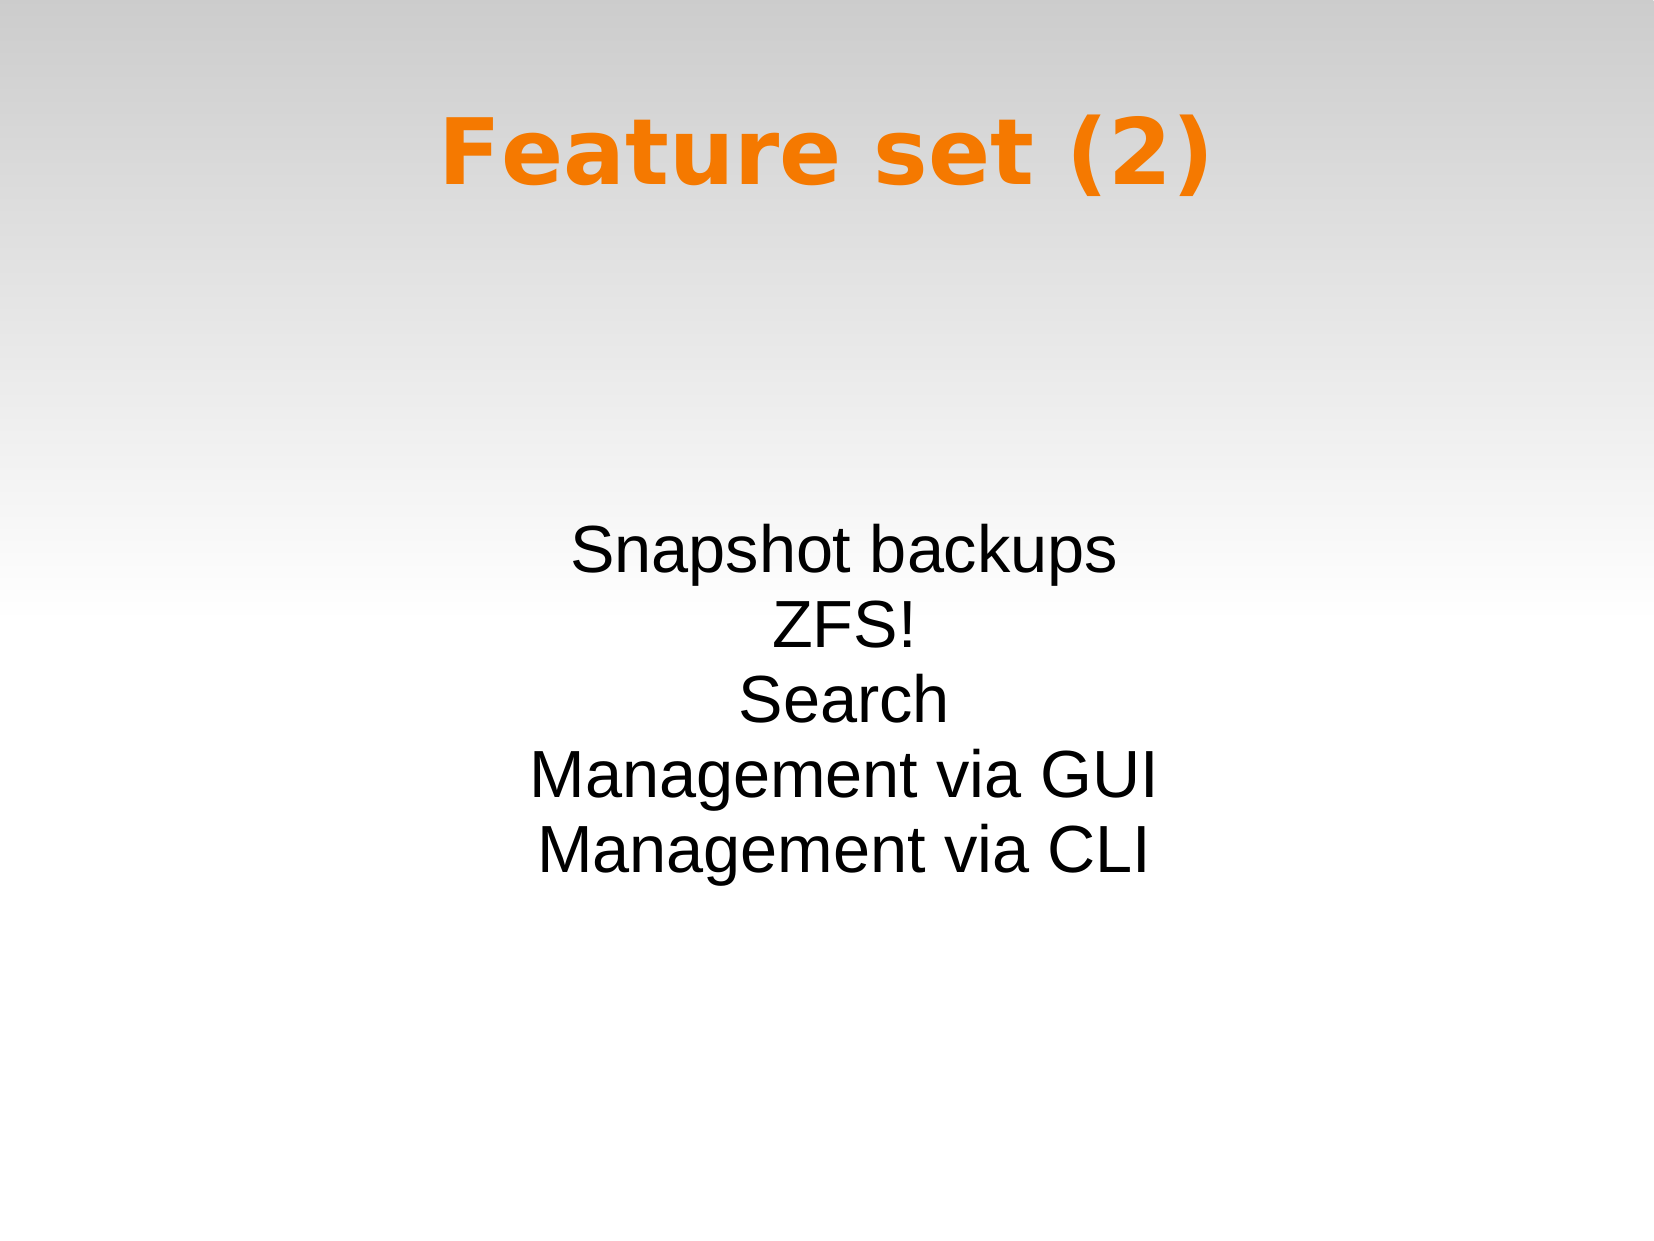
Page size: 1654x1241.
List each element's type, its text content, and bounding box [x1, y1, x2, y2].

title Feature set (2) [82, 49, 1571, 257]
subtitle Snapshot backups ZFS! Search Management via GUI Management via CLI [82, 290, 1571, 1109]
